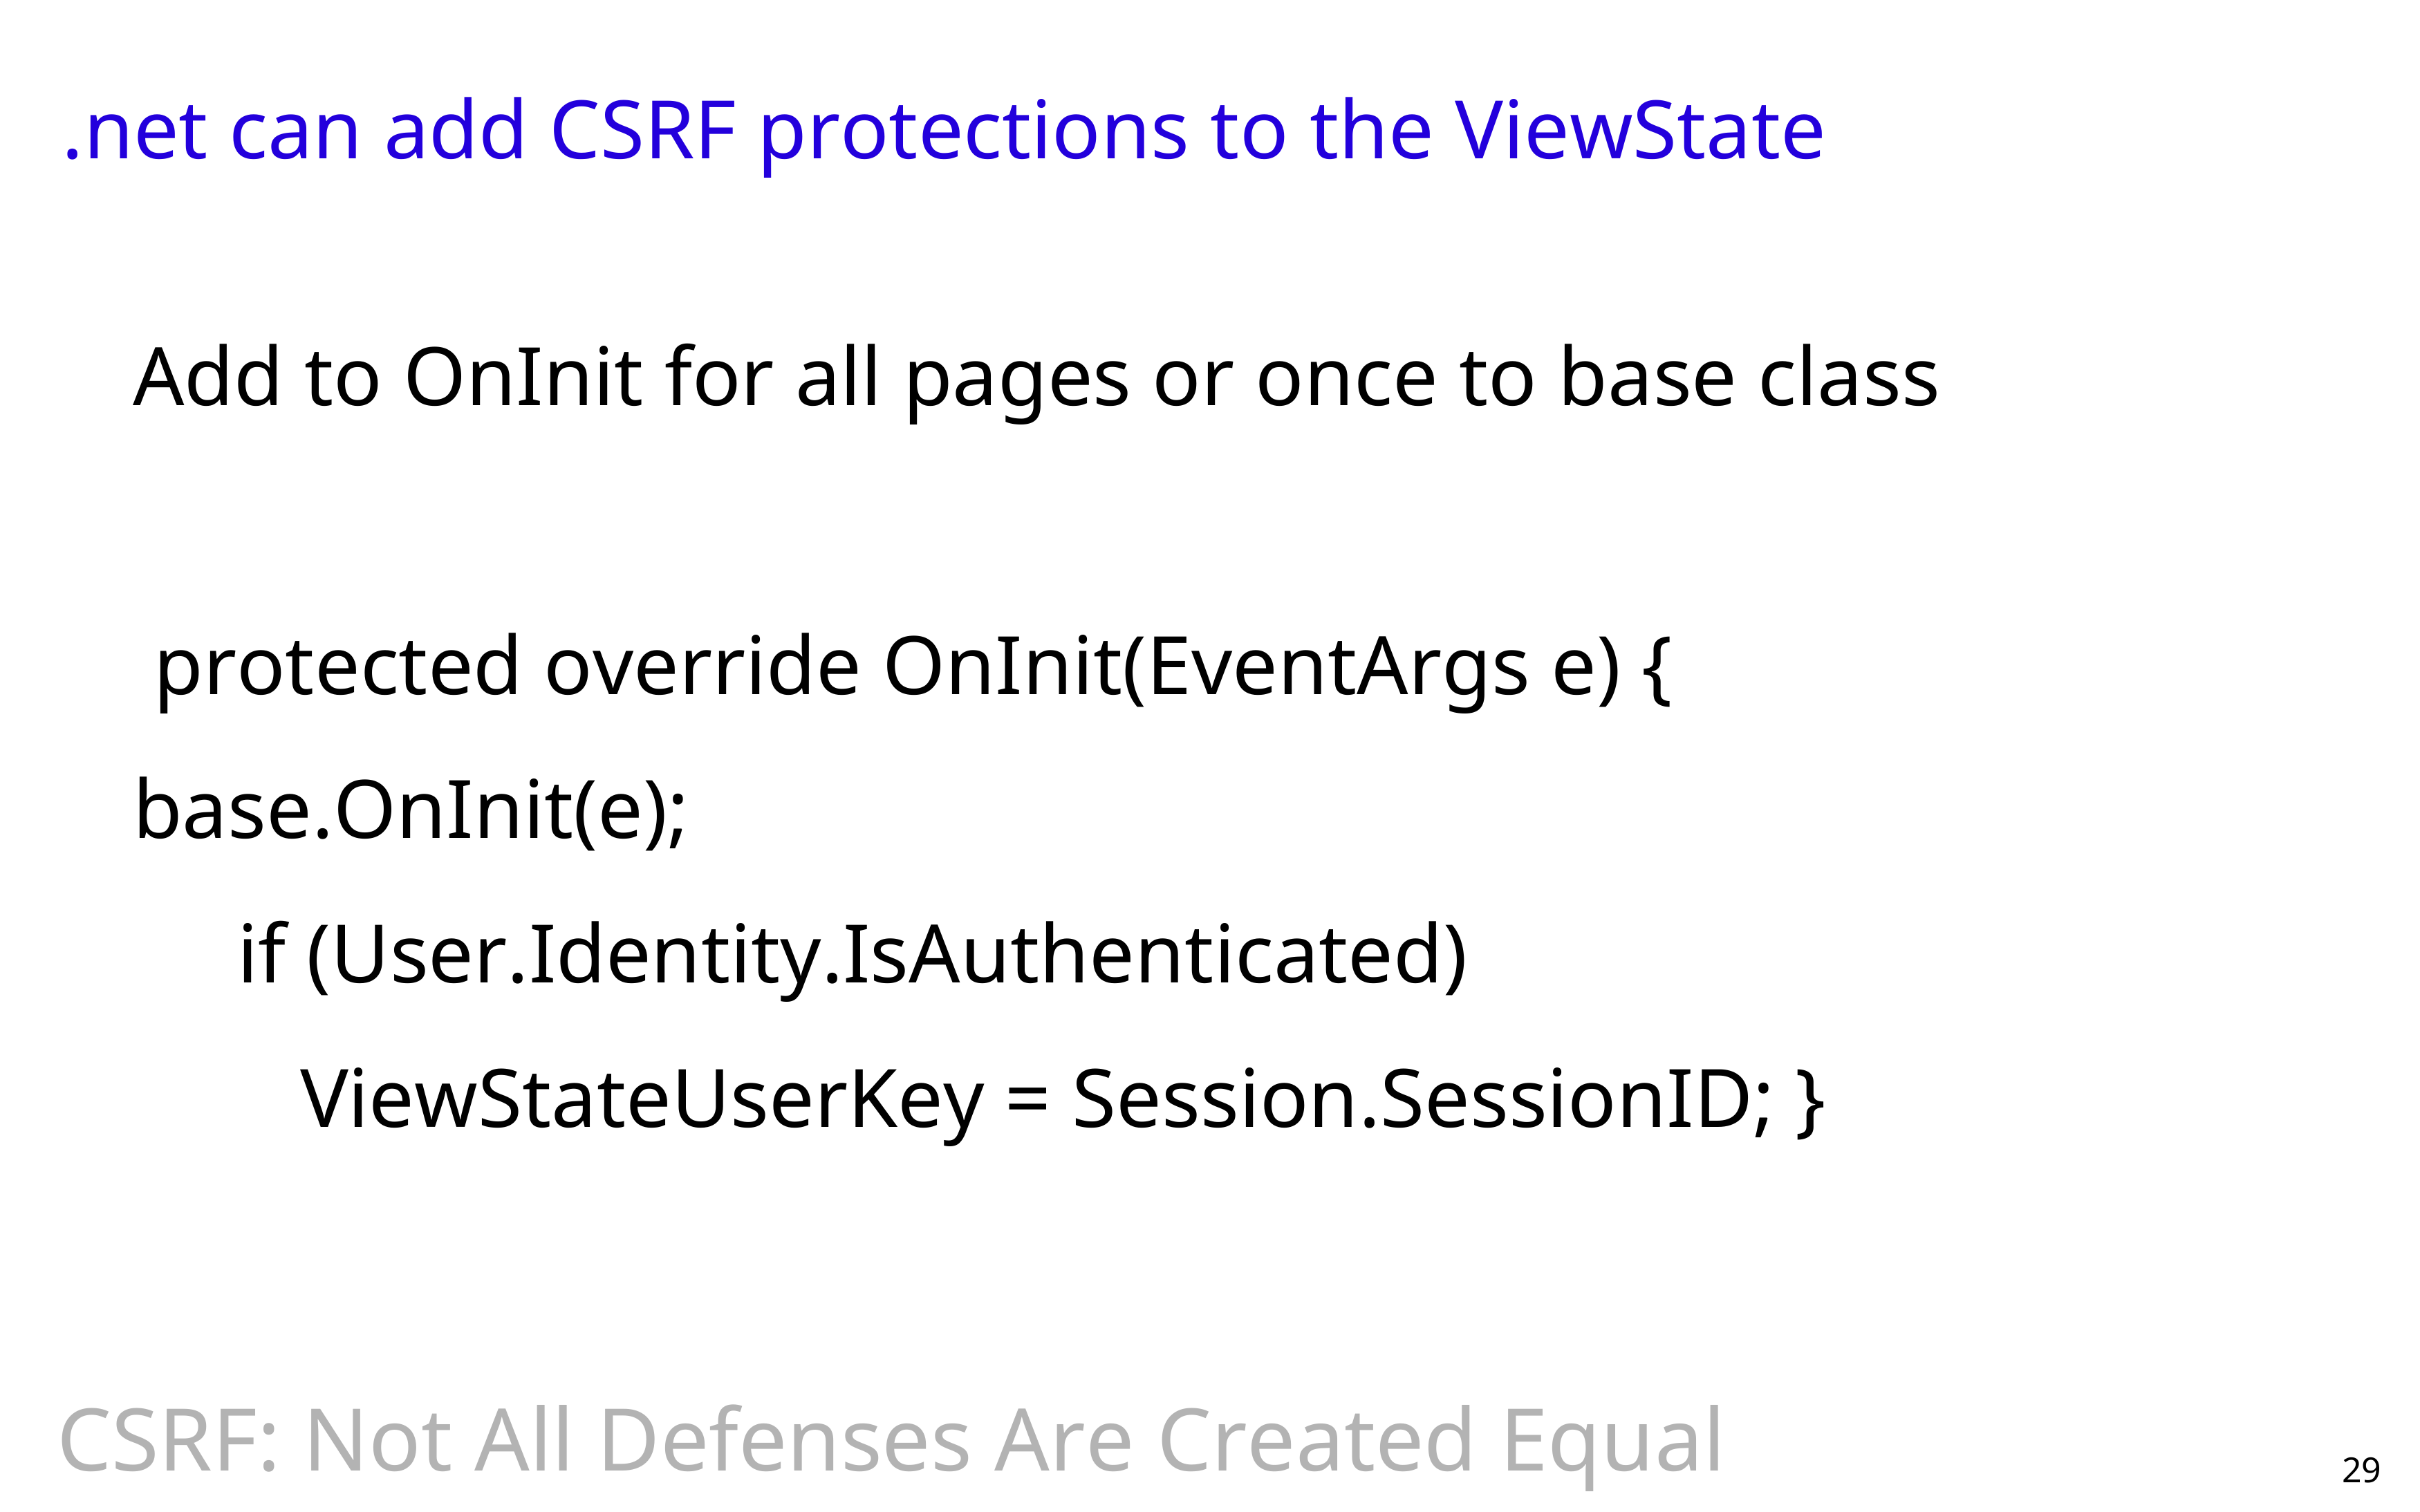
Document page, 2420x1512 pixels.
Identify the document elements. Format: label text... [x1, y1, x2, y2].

text_box <number> [2334, 1443, 2390, 1497]
text_box Add to OnInit for all pages or once to base class protected override OnInit(EventArgs e) { base.OnInit(e); if (User.Identity.IsAuthenticated) ViewStateUserKey = Session.SessionID; } [122, 319, 2260, 1266]
text_box .net can add CSRF protections to the ViewState [52, 73, 2293, 180]
